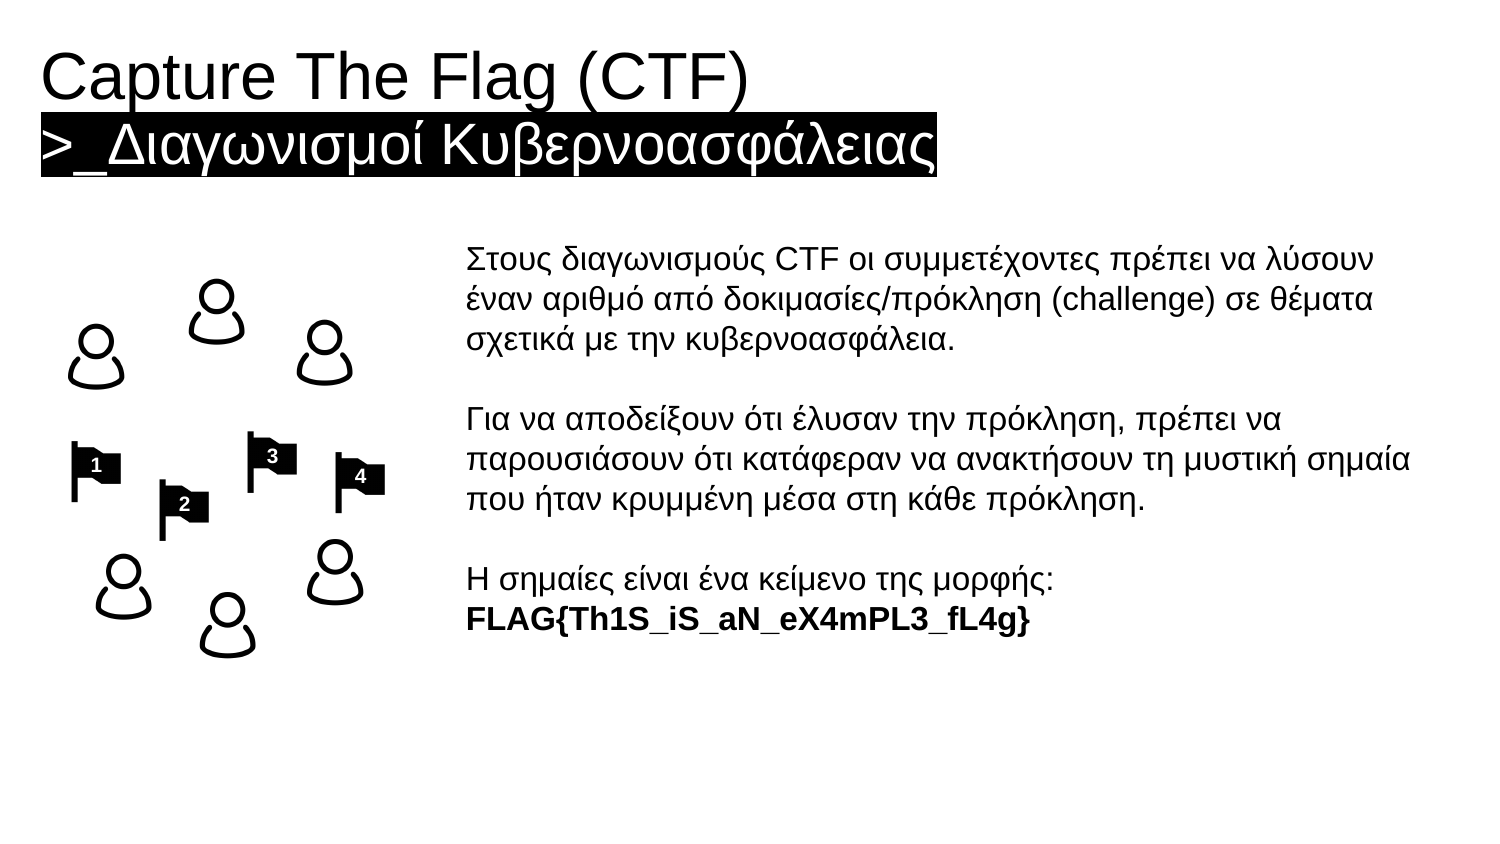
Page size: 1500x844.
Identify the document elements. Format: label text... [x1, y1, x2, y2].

picture [176, 271, 257, 352]
text_box 4 [328, 447, 393, 504]
picture [55, 316, 137, 397]
picture [83, 474, 221, 627]
text_box 2 [152, 475, 217, 532]
text_box Capture The Flag (CTF) >_Διαγωνισμοί Κυβερνοασφάλειας [25, 23, 1214, 196]
picture [59, 435, 133, 508]
picture [294, 532, 376, 613]
picture [323, 446, 397, 519]
picture [235, 426, 309, 499]
text_box 3 [240, 427, 305, 484]
text_box 1 [64, 437, 129, 493]
picture [284, 312, 365, 393]
picture [187, 584, 268, 666]
text_box Στους διαγωνισμούς CTF οι συμμετέχοντες πρέπει να λύσουν έναν αριθμό από δοκιμασίες/πρόκληση (challenge) σε θέματα σχετικά με την κυβερνοασφάλεια. Για να αποδείξουν ότι έλυσαν την πρόκληση, πρέπει να παρουσιάσουν ότι κατάφεραν να ανακτήσουν τη μυστική σημαία που ήταν κρυμμένη μέσα στη κάθε πρόκληση. Η σημαίες είναι ένα κείμενο της μορφής: FLAG{Th1S_iS_aN_eX4mPL3_fL4g} [450, 229, 1435, 766]
